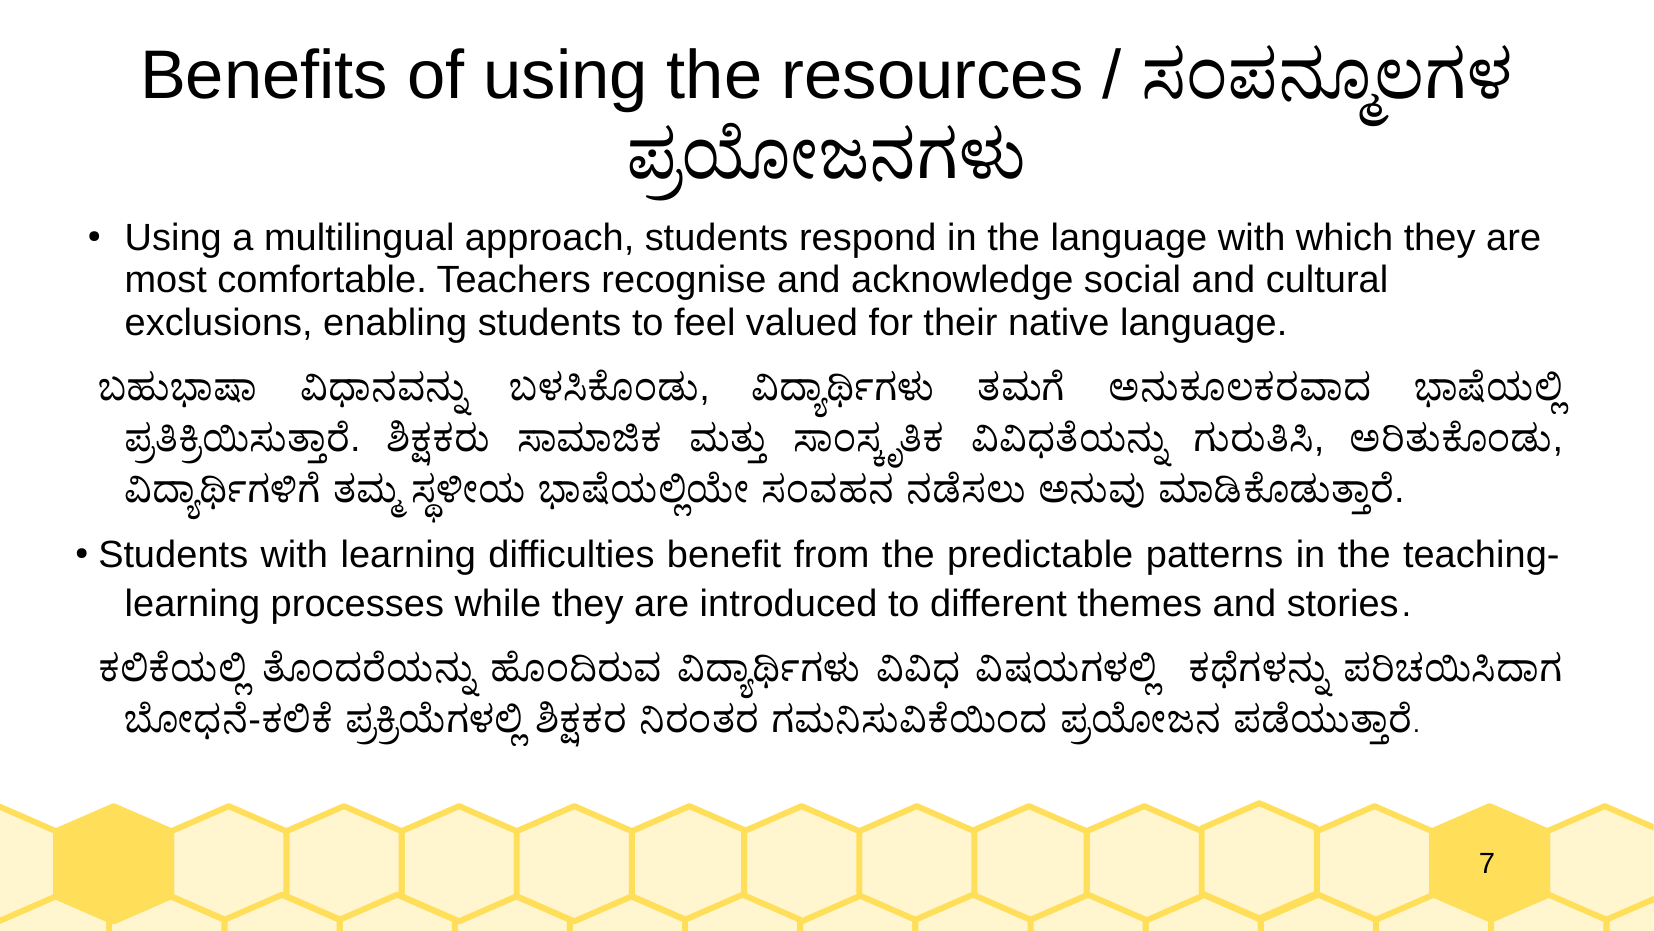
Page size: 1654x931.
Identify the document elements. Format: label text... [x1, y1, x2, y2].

list Using a multilingual approach, students respond in the language with which they are most comfortable. Teachers recognise and acknowledge social and cultural exclusions, enabling students to feel valued for their native language. ಬಹುಭಾಷಾ ವಿಧಾನವನ್ನು ಬಳಸಿಕೊಂಡು, ವಿದ್ಯಾರ್ಥಿಗಳು ತಮಗೆ ಅನುಕೂಲಕರವಾದ ಭಾಷೆಯಲ್ಲಿ ಪ್ರತಿಕ್ರಿಯಿಸುತ್ತಾರೆ. ಶಿಕ್ಷಕರು ಸಾಮಾಜಿಕ ಮತ್ತು ಸಾಂಸ್ಕೃತಿಕ ವಿವಿಧತೆಯನ್ನು ಗುರುತಿಸಿ, ಅರಿತುಕೊಂಡು, ವಿದ್ಯಾರ್ಥಿಗಳಿಗೆ ತಮ್ಮ ಸ್ಥಳೀಯ ಭಾಷೆಯಲ್ಲಿಯೇ ಸಂವಹನ ನಡೆಸಲು ಅನುವು ಮಾಡಿಕೊಡುತ್ತಾರೆ. Students with learning difficulties benefit from the predictable patterns in the teaching-learning processes while they are introduced to different themes and stories. ಕಲಿಕೆಯಲ್ಲಿ ತೊಂದರೆಯನ್ನು ಹೊಂದಿರುವ ವಿದ್ಯಾರ್ಥಿಗಳು ವಿವಿಧ ವಿಷಯಗಳಲ್ಲಿ ಕಥೆಗಳನ್ನು ಪರಿಚಯಿಸಿದಾಗ ಬೋಧನೆ-ಕಲಿಕೆ ಪ್ರಕ್ರಿಯೆಗಳಲ್ಲಿ ಶಿಕ್ಷಕರ ನಿರಂತರ ಗಮನಿಸುವಿಕೆಯಿಂದ ಪ್ರಯೋಜನ ಪಡೆಯುತ್ತಾರೆ. [75, 215, 1564, 756]
title Benefits of using the resources / ಸಂಪನ್ಮೂಲಗಳ ಪ್ರಯೋಜನಗಳು [82, 34, 1571, 195]
